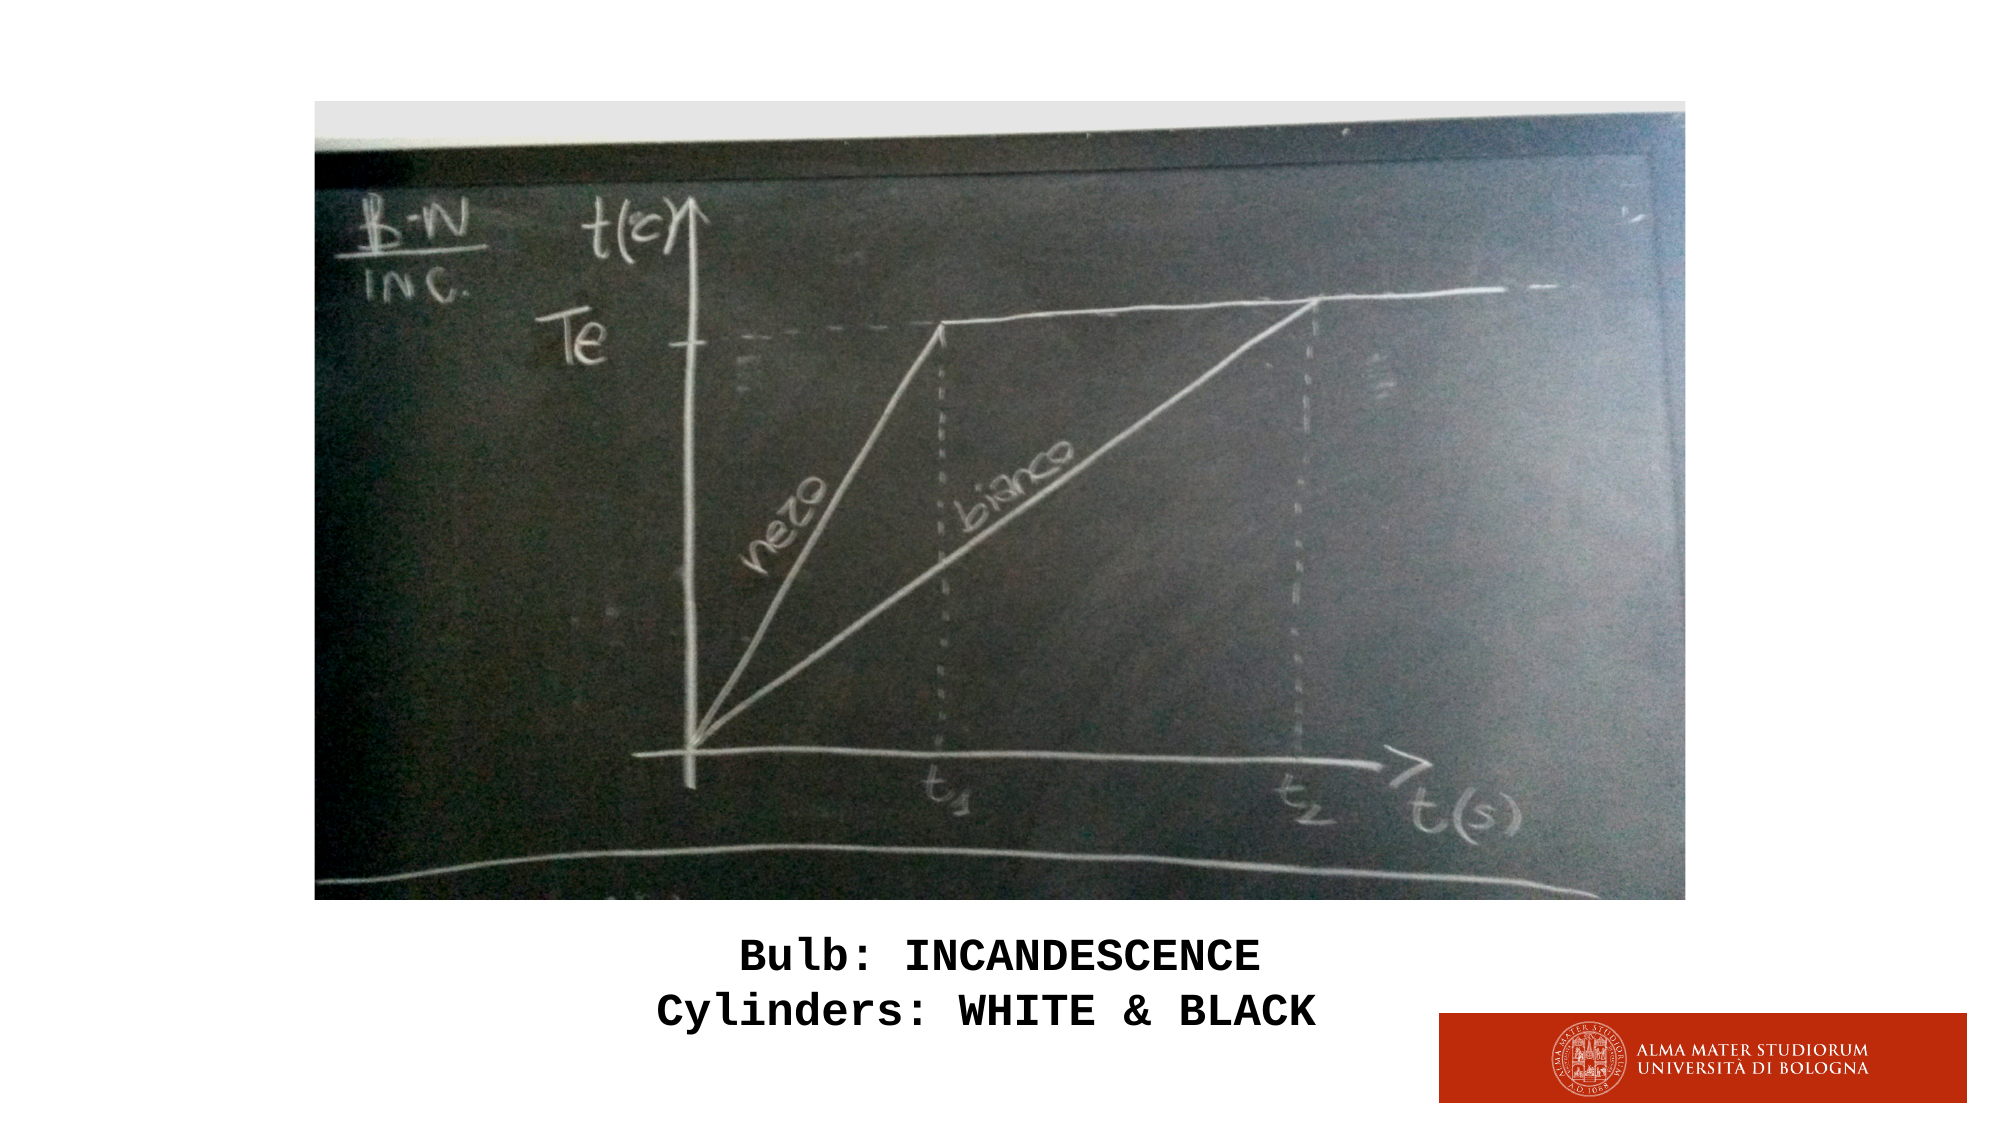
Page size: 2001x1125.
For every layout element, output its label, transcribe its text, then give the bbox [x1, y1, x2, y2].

picture [314, 101, 1686, 900]
text_box Bulb: INCANDESCENCE Cylinders: WHITE & BLACK [568, 916, 1432, 1044]
